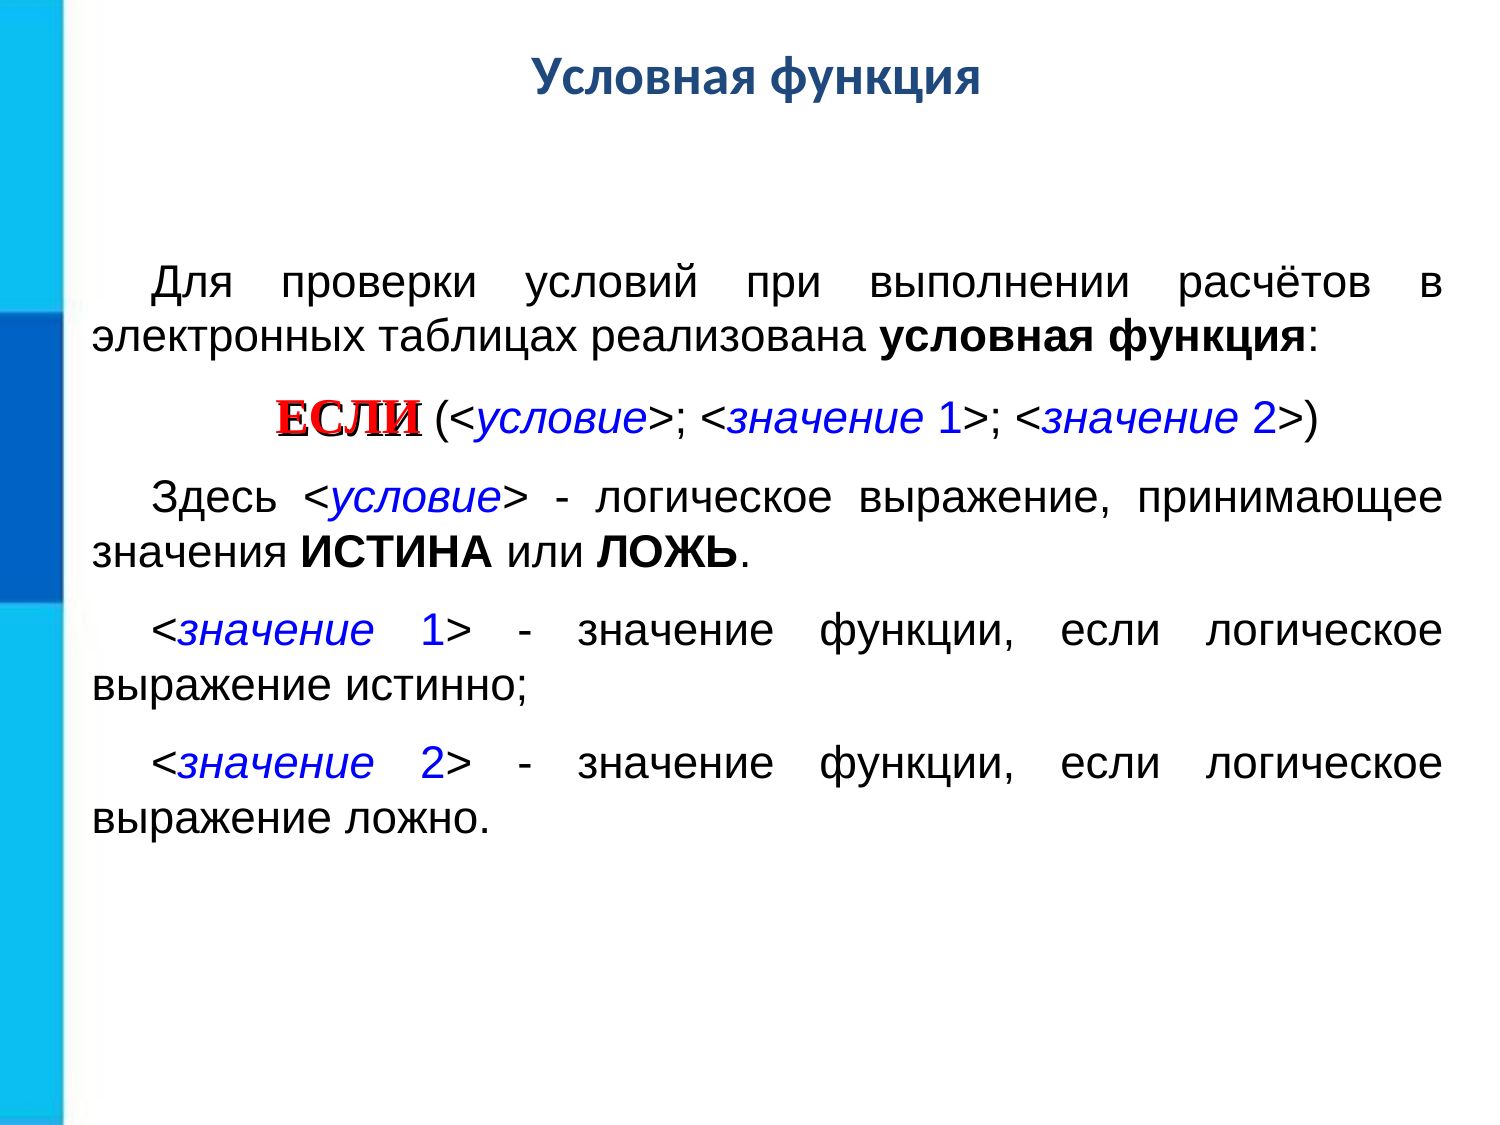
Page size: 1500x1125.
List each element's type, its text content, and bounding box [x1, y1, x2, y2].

text_box Условная функция [88, 31, 1425, 114]
picture [0, 0, 1500, 1125]
text_box Для проверки условий при выполнении расчётов в электронных таблицах реализована условная функция: ЕСЛИ (<условие>; <значение 1>; <значение 2>) Здесь <условие> - логическое выражение, принимающее значения ИСТИНА или ЛОЖЬ. <значение 1> - значение функции, если логическое выражение истинно; <значение 2> - значение функции, если логическое выражение ложно. [76, 243, 1459, 929]
